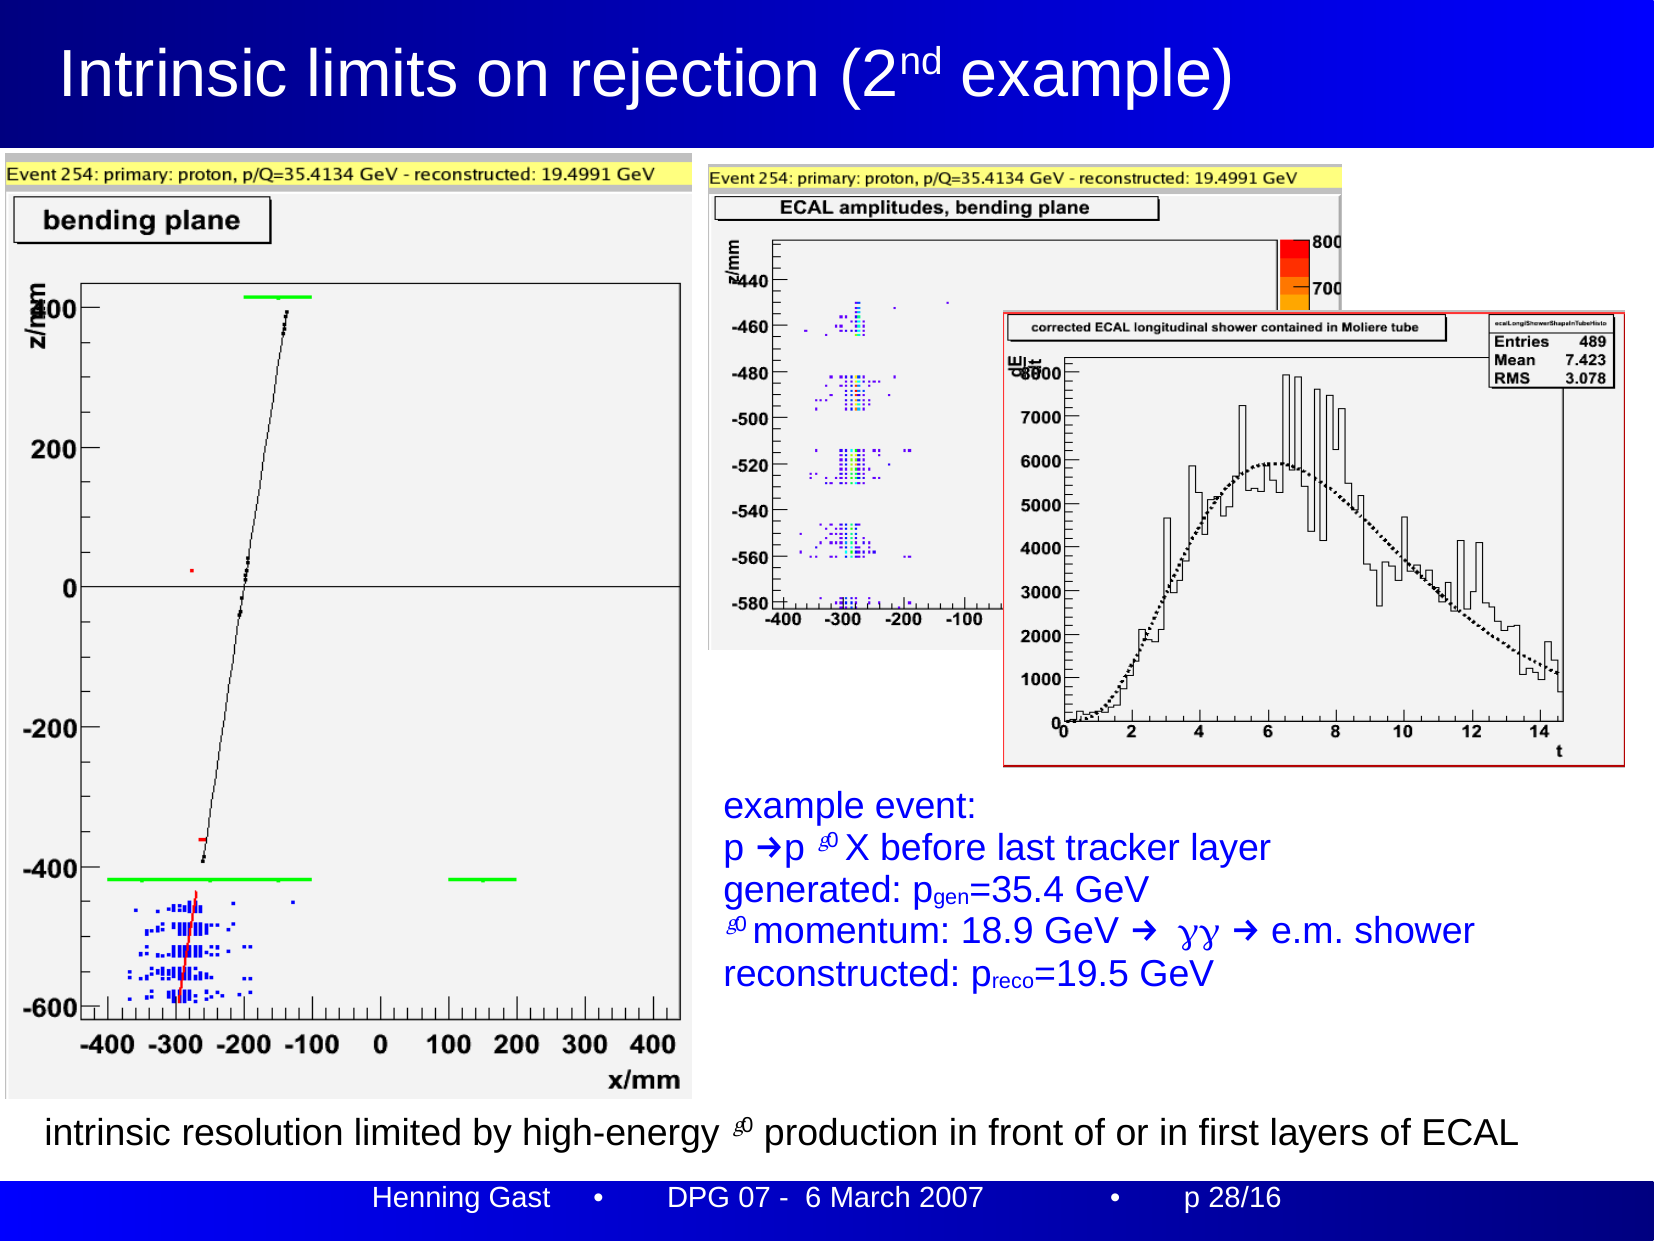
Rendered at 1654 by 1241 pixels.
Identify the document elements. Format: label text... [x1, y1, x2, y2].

text_box intrinsic resolution limited by high-energy 0 production in front of or in first layers of ECAL [29, 1104, 1595, 1175]
picture [708, 164, 1625, 768]
title Intrinsic limits on rejection (2nd example) [0, 0, 1654, 148]
text_box example event: p →p 0 X before last tracker layer generated: pgen=35.4 GeV 0 momentum: 18.9 GeV →  → e.m. shower reconstructed: preco=19.5 GeV [708, 776, 1536, 1093]
picture [5, 153, 692, 1099]
